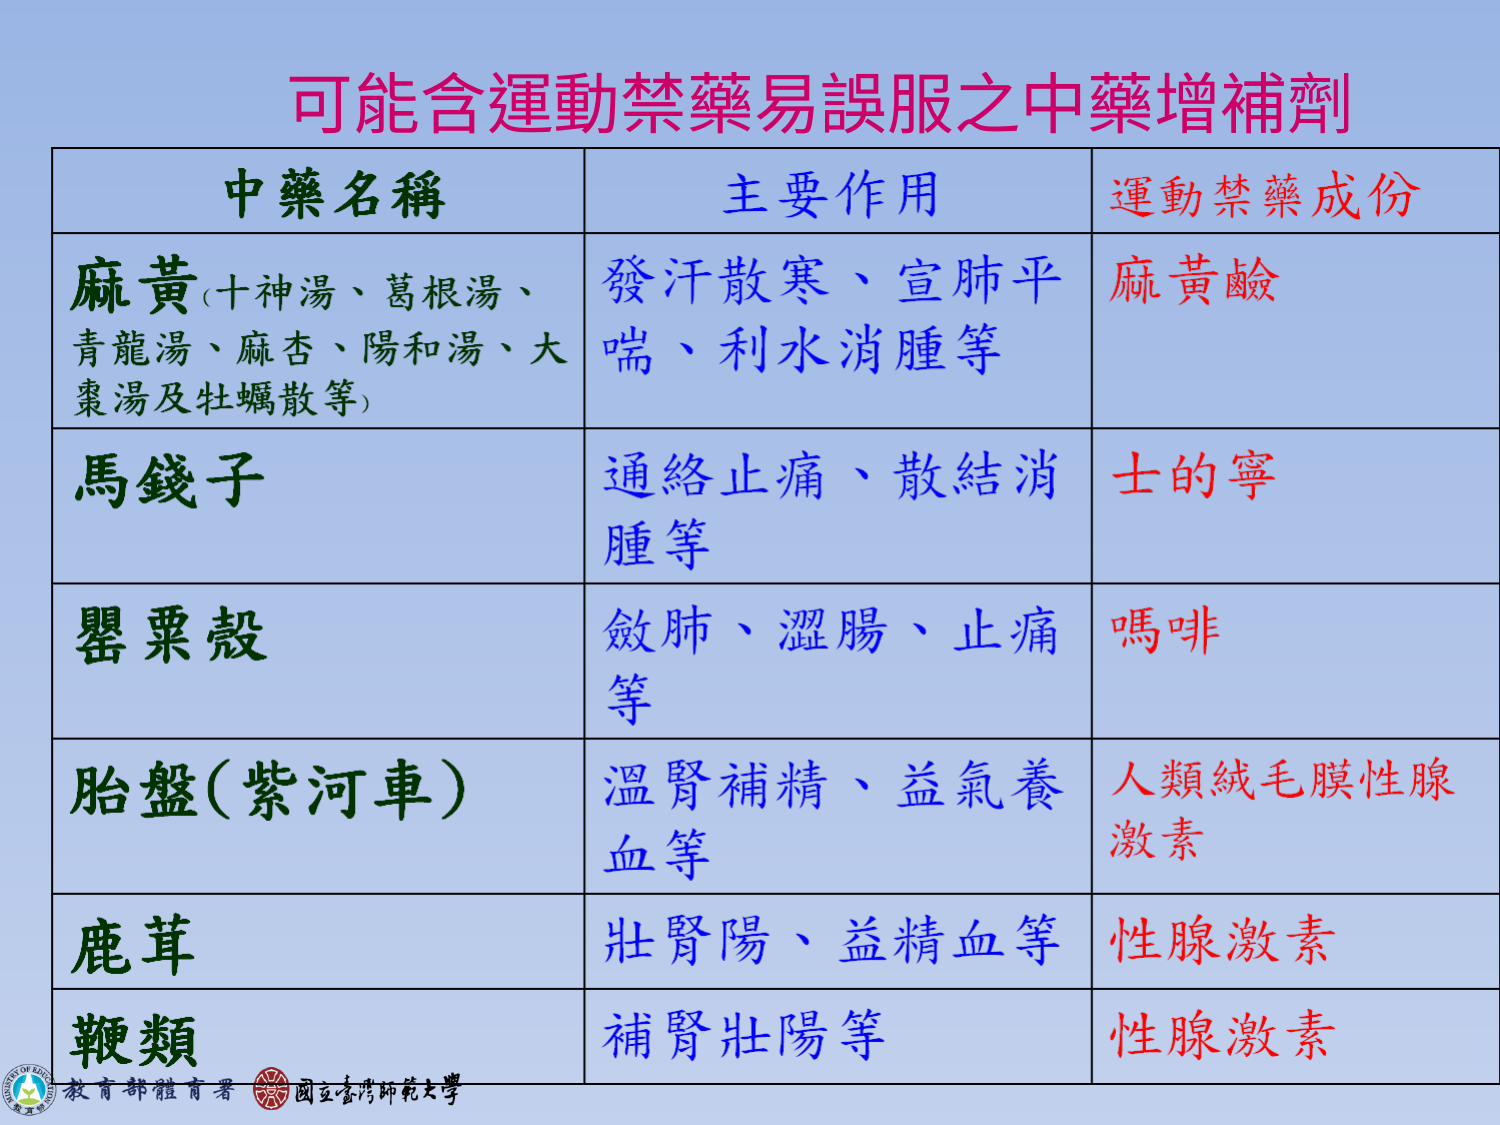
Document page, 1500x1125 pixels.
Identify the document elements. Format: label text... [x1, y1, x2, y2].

text_box 可能含運動禁藥易誤服之中藥增補劑 [88, 55, 1400, 137]
picture [26, 137, 1500, 1097]
